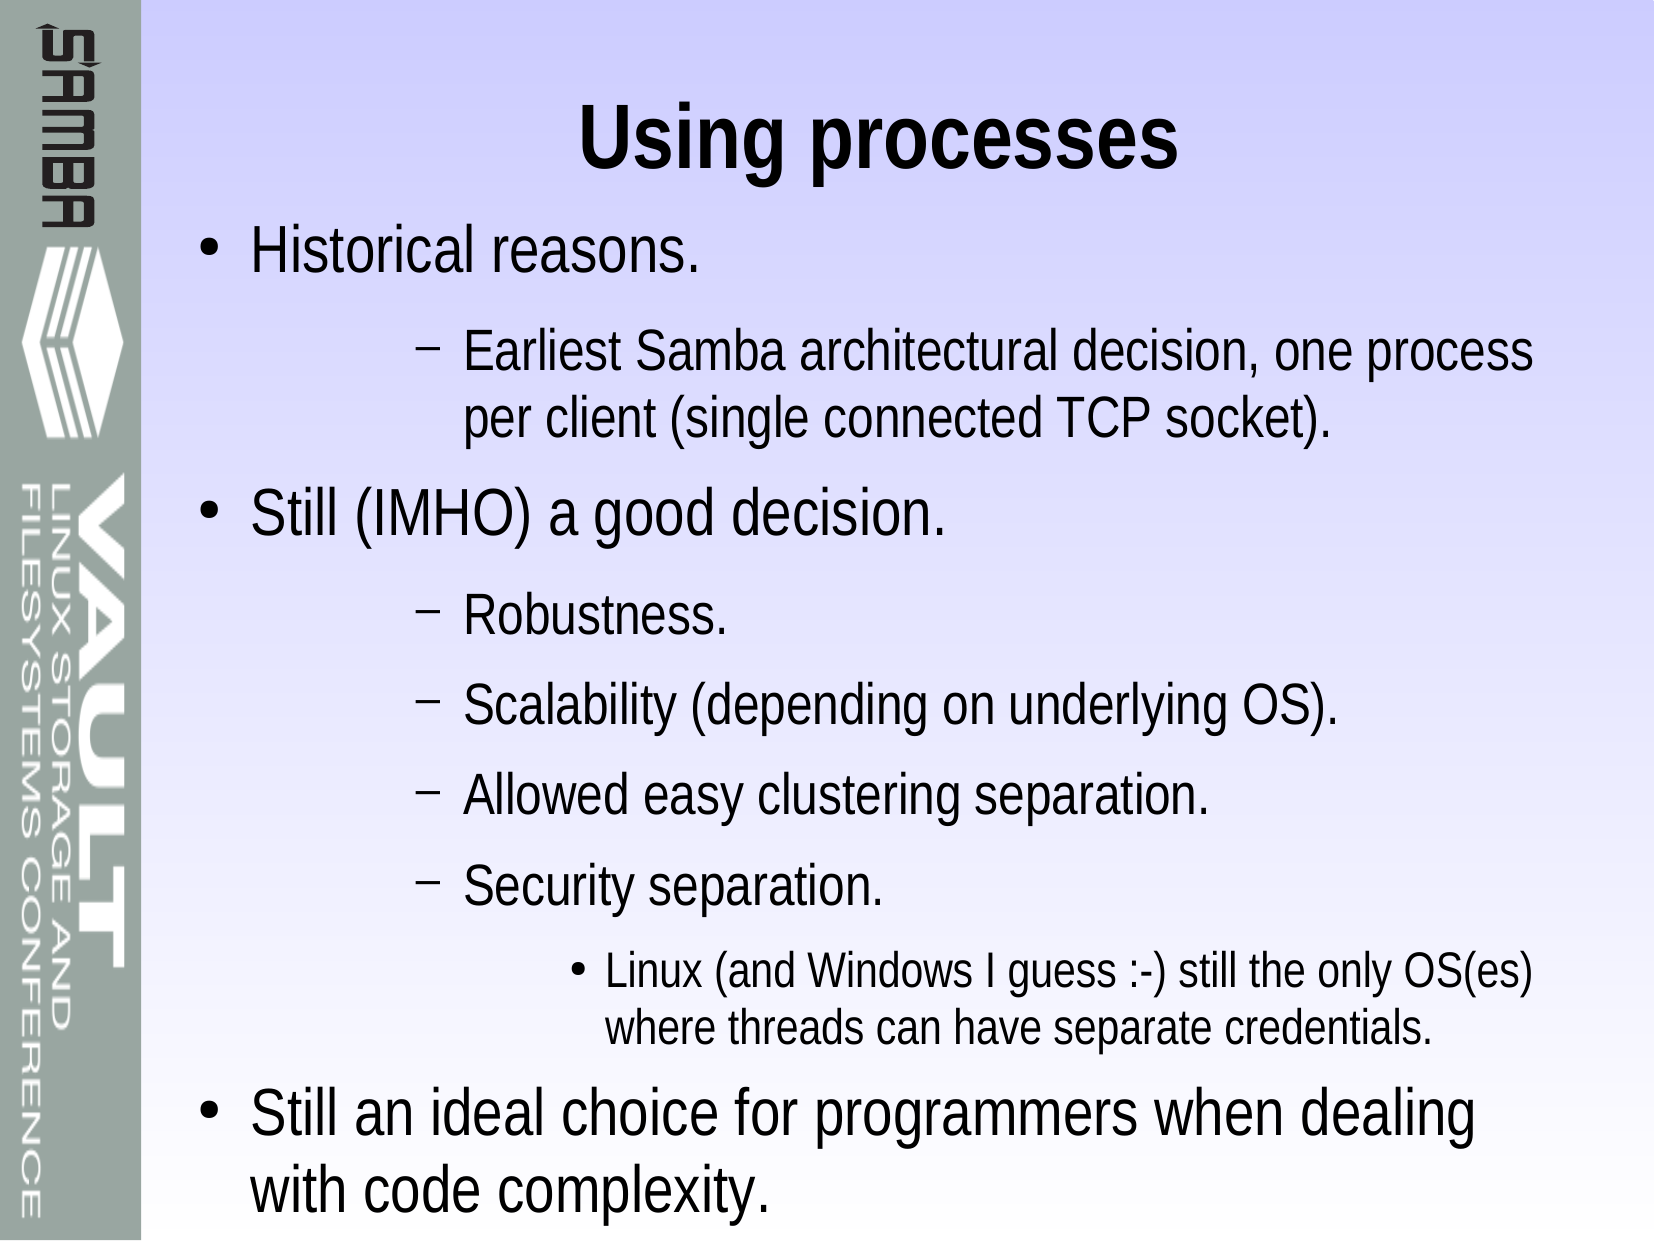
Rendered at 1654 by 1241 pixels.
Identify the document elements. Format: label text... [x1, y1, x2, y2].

list Historical reasons. Earliest Samba architectural decision, one process per client (single connected TCP socket). Still (IMHO) a good decision. Robustness. Scalability (depending on underlying OS). Allowed easy clustering separation. Security separation. Linux (and Windows I guess :-) still the only OS(es) where threads can have separate credentials. Still an ideal choice for programmers when dealing with code complexity. [179, 209, 1592, 1230]
title Using processes [173, 31, 1586, 239]
picture [0, 241, 145, 1225]
